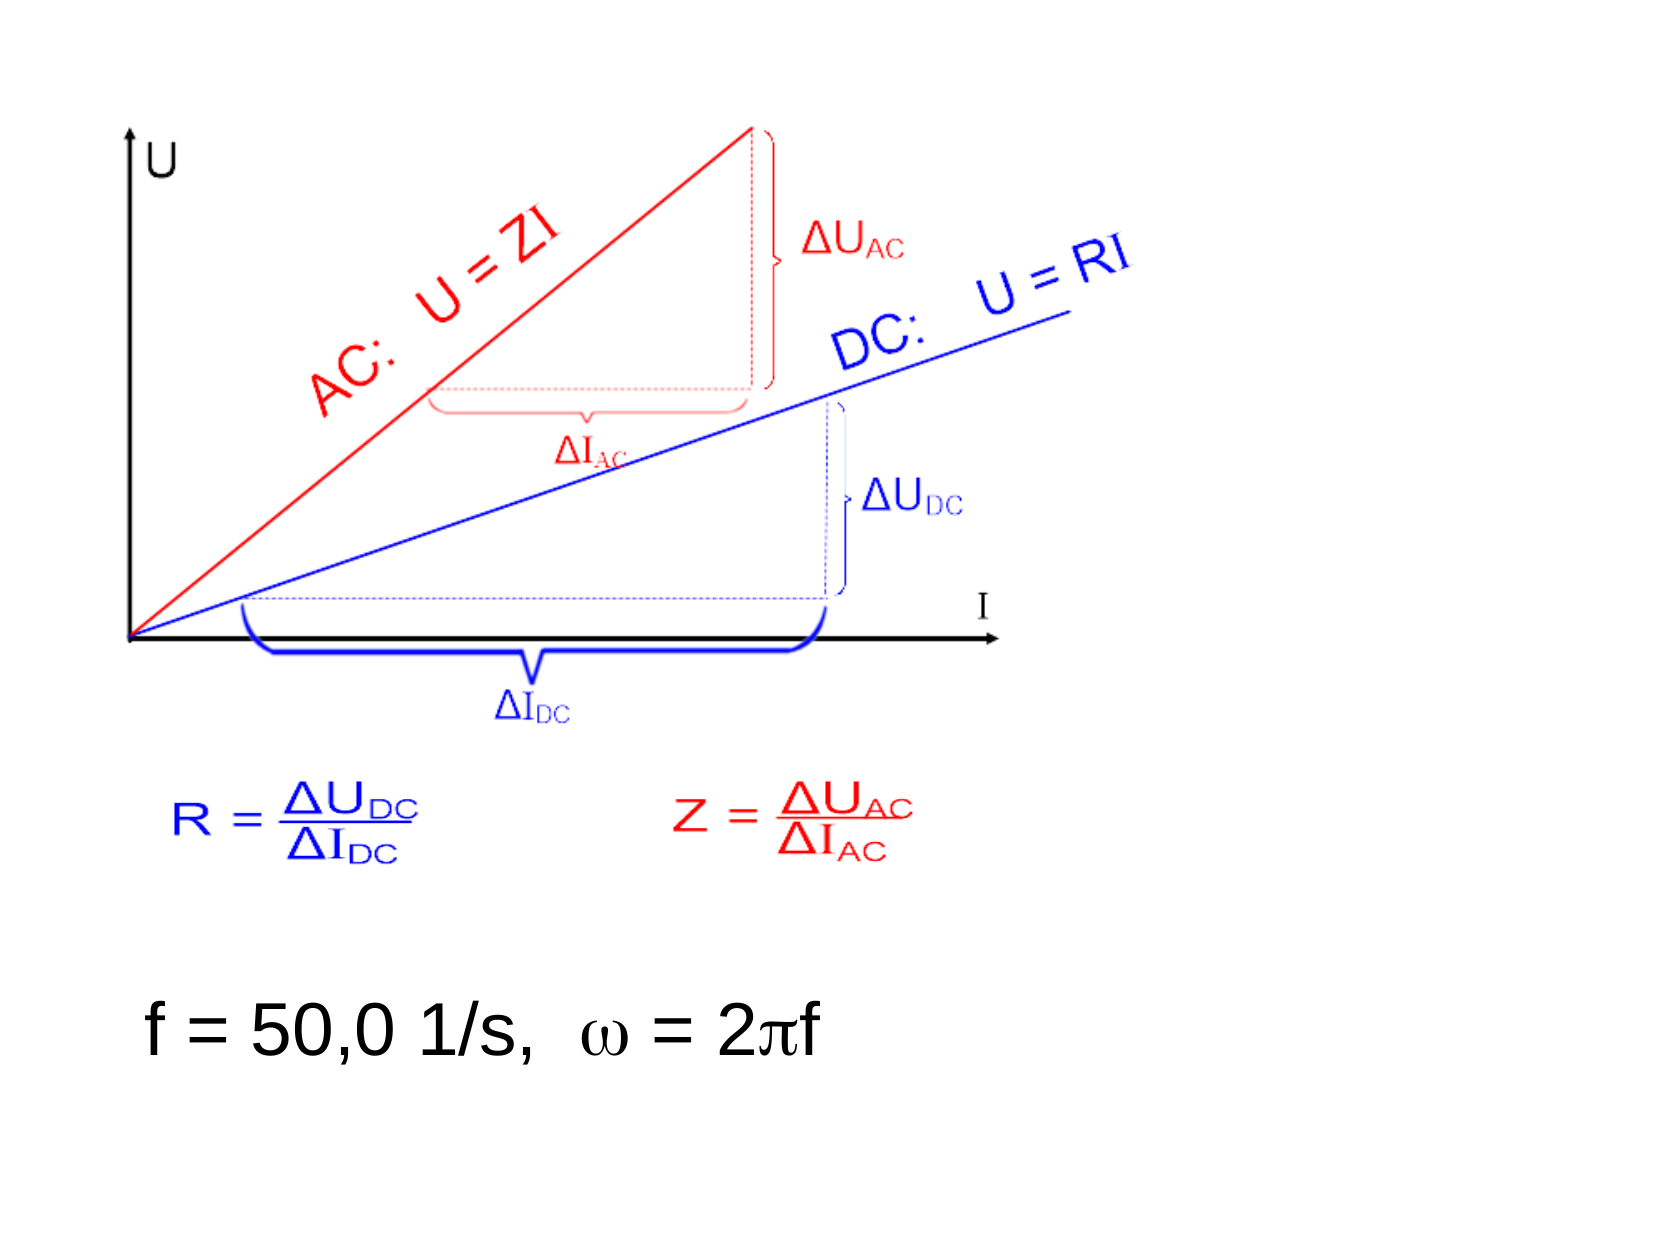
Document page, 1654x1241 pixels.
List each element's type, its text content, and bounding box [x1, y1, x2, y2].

text_box f = 50,0 1/s, w = 2pf [129, 980, 993, 1111]
picture [82, 54, 1202, 891]
